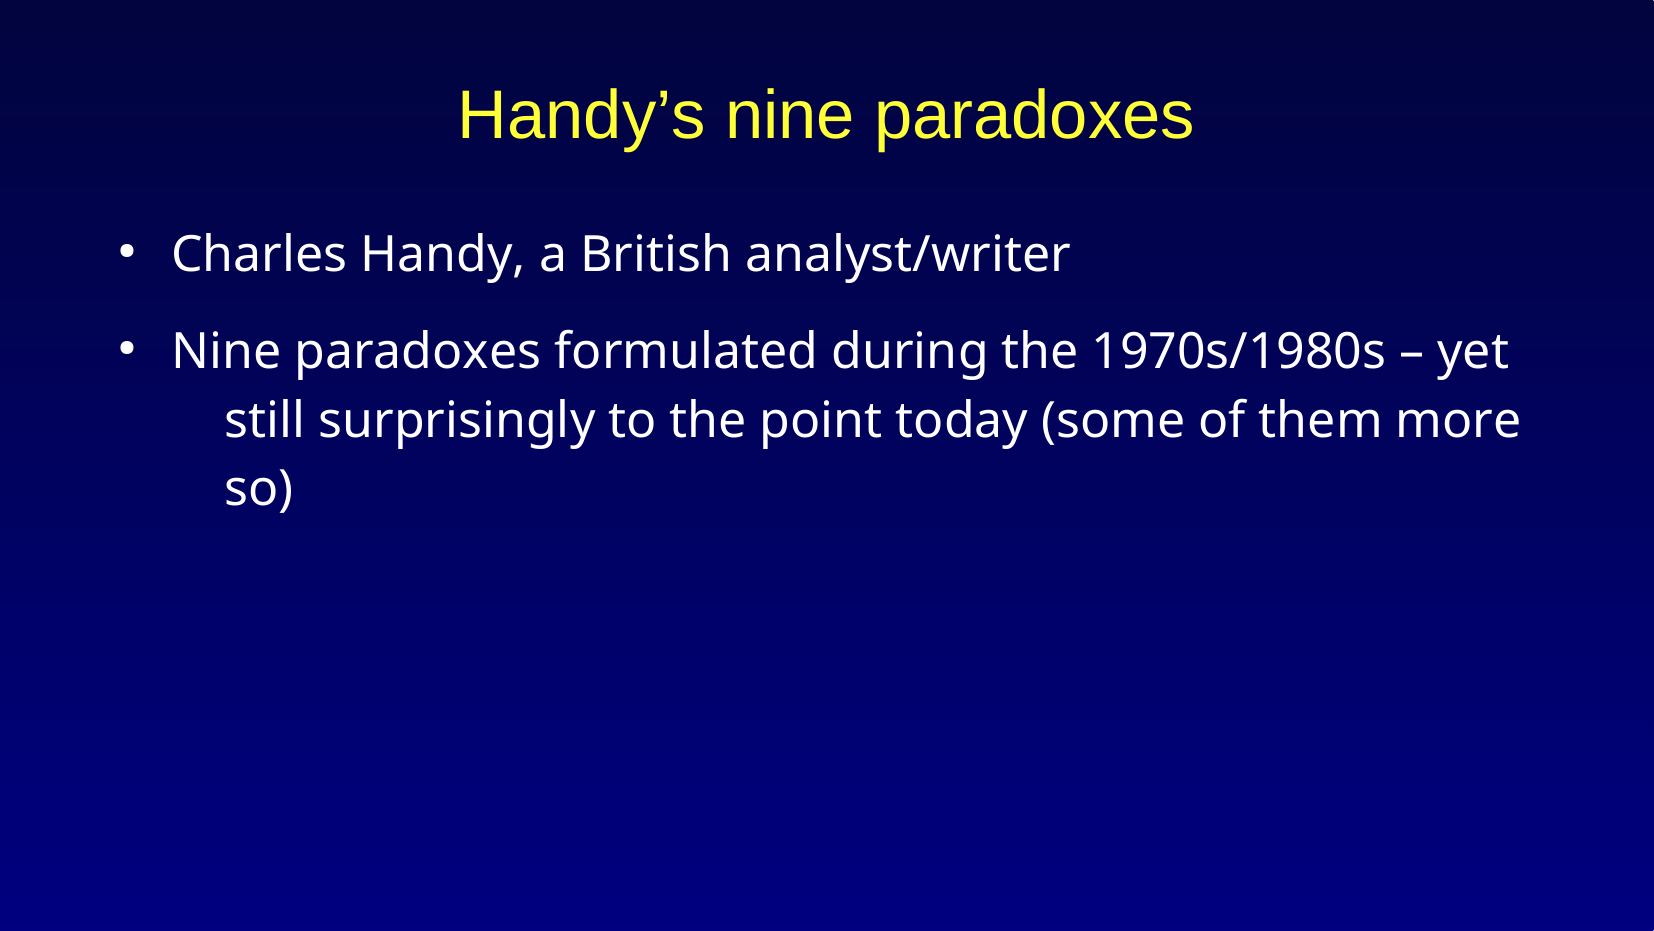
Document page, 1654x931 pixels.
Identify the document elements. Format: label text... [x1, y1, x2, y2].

title Handy’s nine paradoxes [82, 37, 1571, 193]
list Charles Handy, a British analyst/writer Nine paradoxes formulated during the 1970s/1980s – yet still surprisingly to the point today (some of them more so) [82, 217, 1571, 758]
